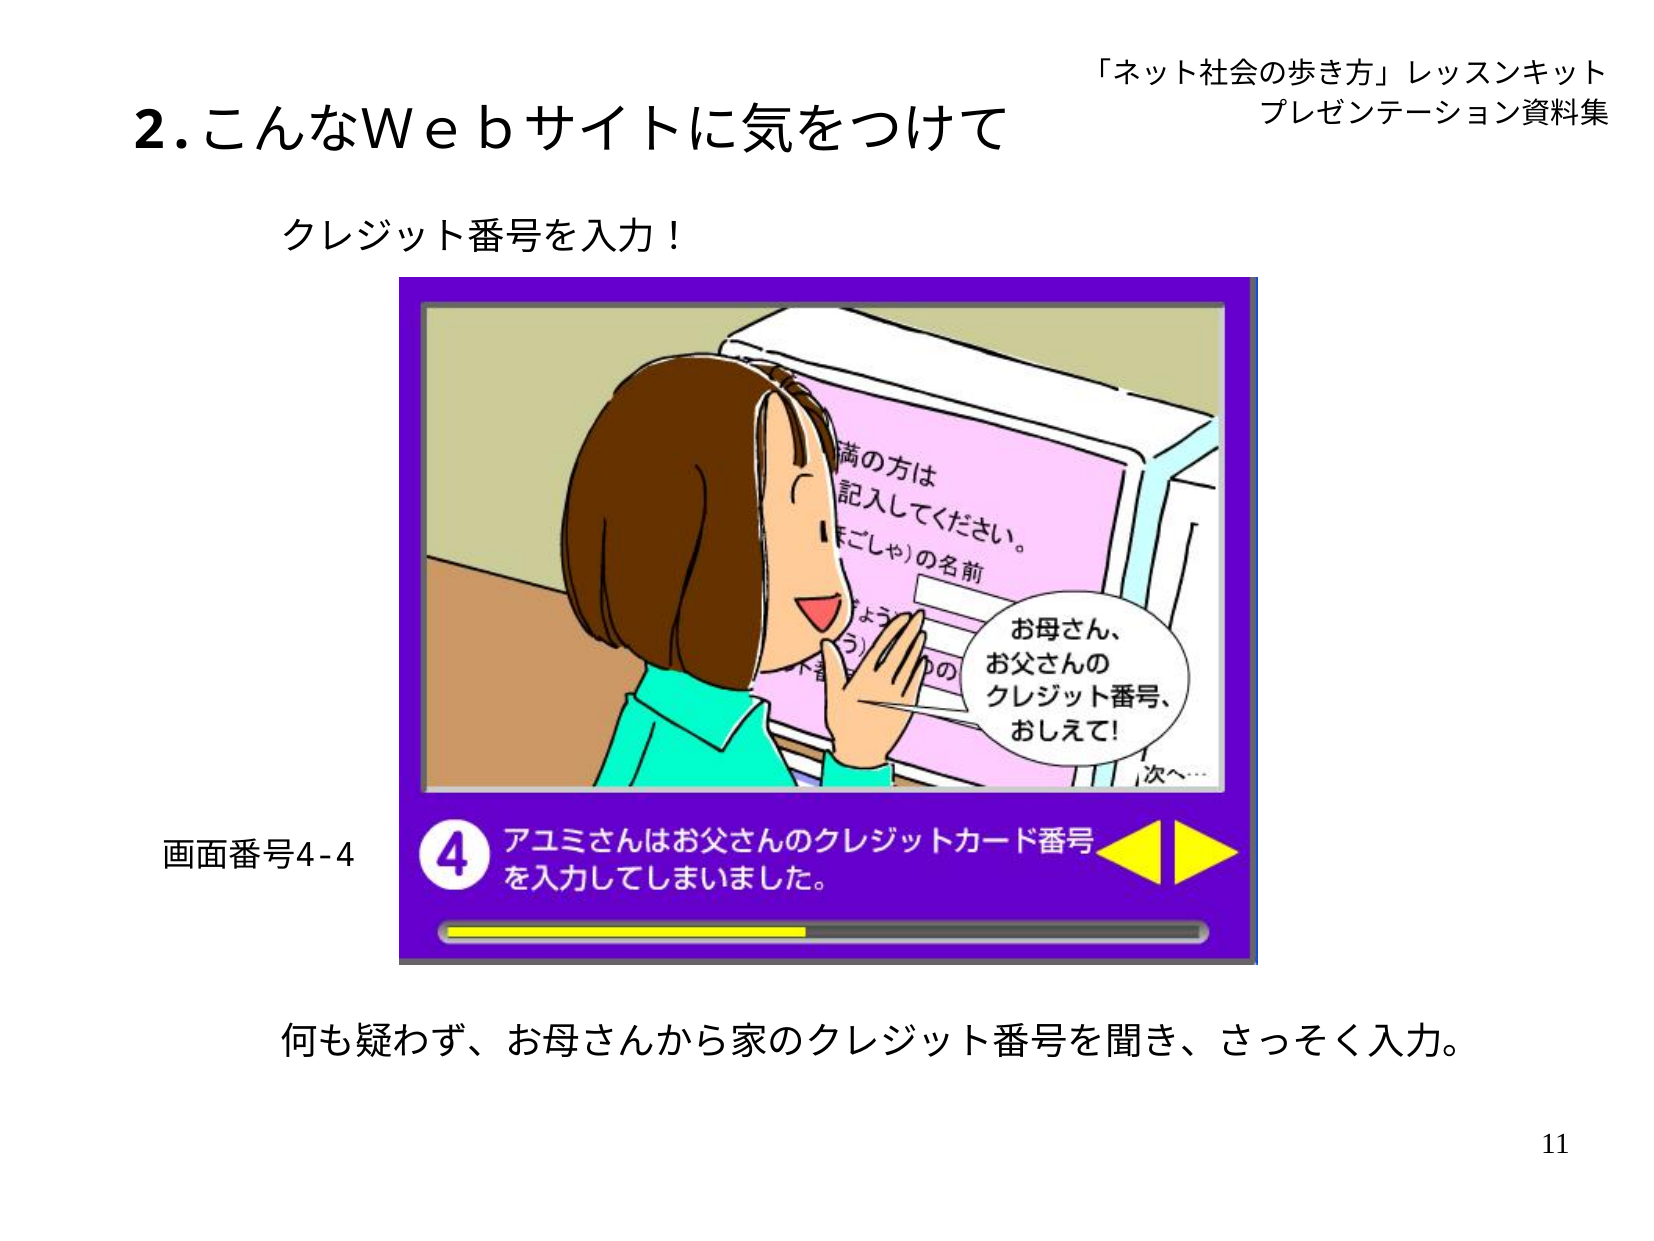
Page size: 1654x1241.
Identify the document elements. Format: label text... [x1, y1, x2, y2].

text_box 何も疑わず、お母さんから家のクレジット番号を聞き、さっそく入力。 [265, 1003, 1506, 1074]
text_box 画面番号4-4 [147, 826, 384, 882]
text_box クレジット番号を入力！ [265, 206, 1211, 267]
text_box 2.こんなＷｅｂサイトに気をつけて [118, 88, 1093, 169]
picture [399, 277, 1258, 965]
text_box 「ネット社会の歩き方」レッスンキット プレゼンテーション資料集 [1062, 44, 1625, 139]
